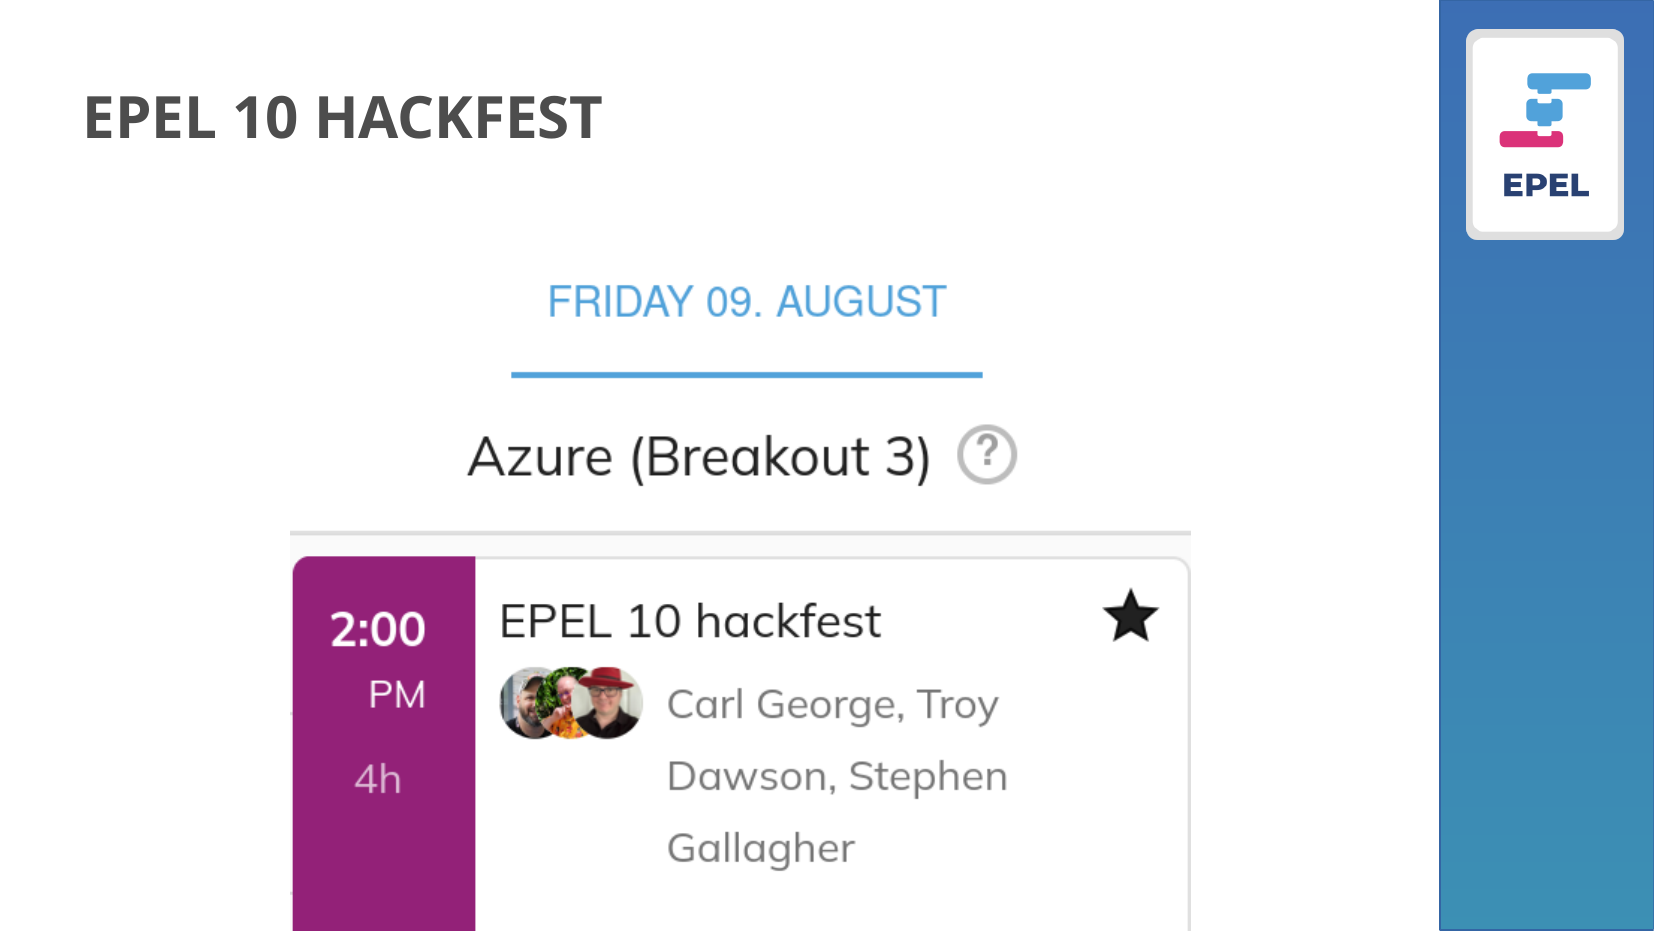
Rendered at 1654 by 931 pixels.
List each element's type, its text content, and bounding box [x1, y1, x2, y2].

picture [290, 242, 1191, 931]
text_box EPEL 10 HACKFEST [82, 37, 1398, 193]
picture [1466, 29, 1624, 240]
